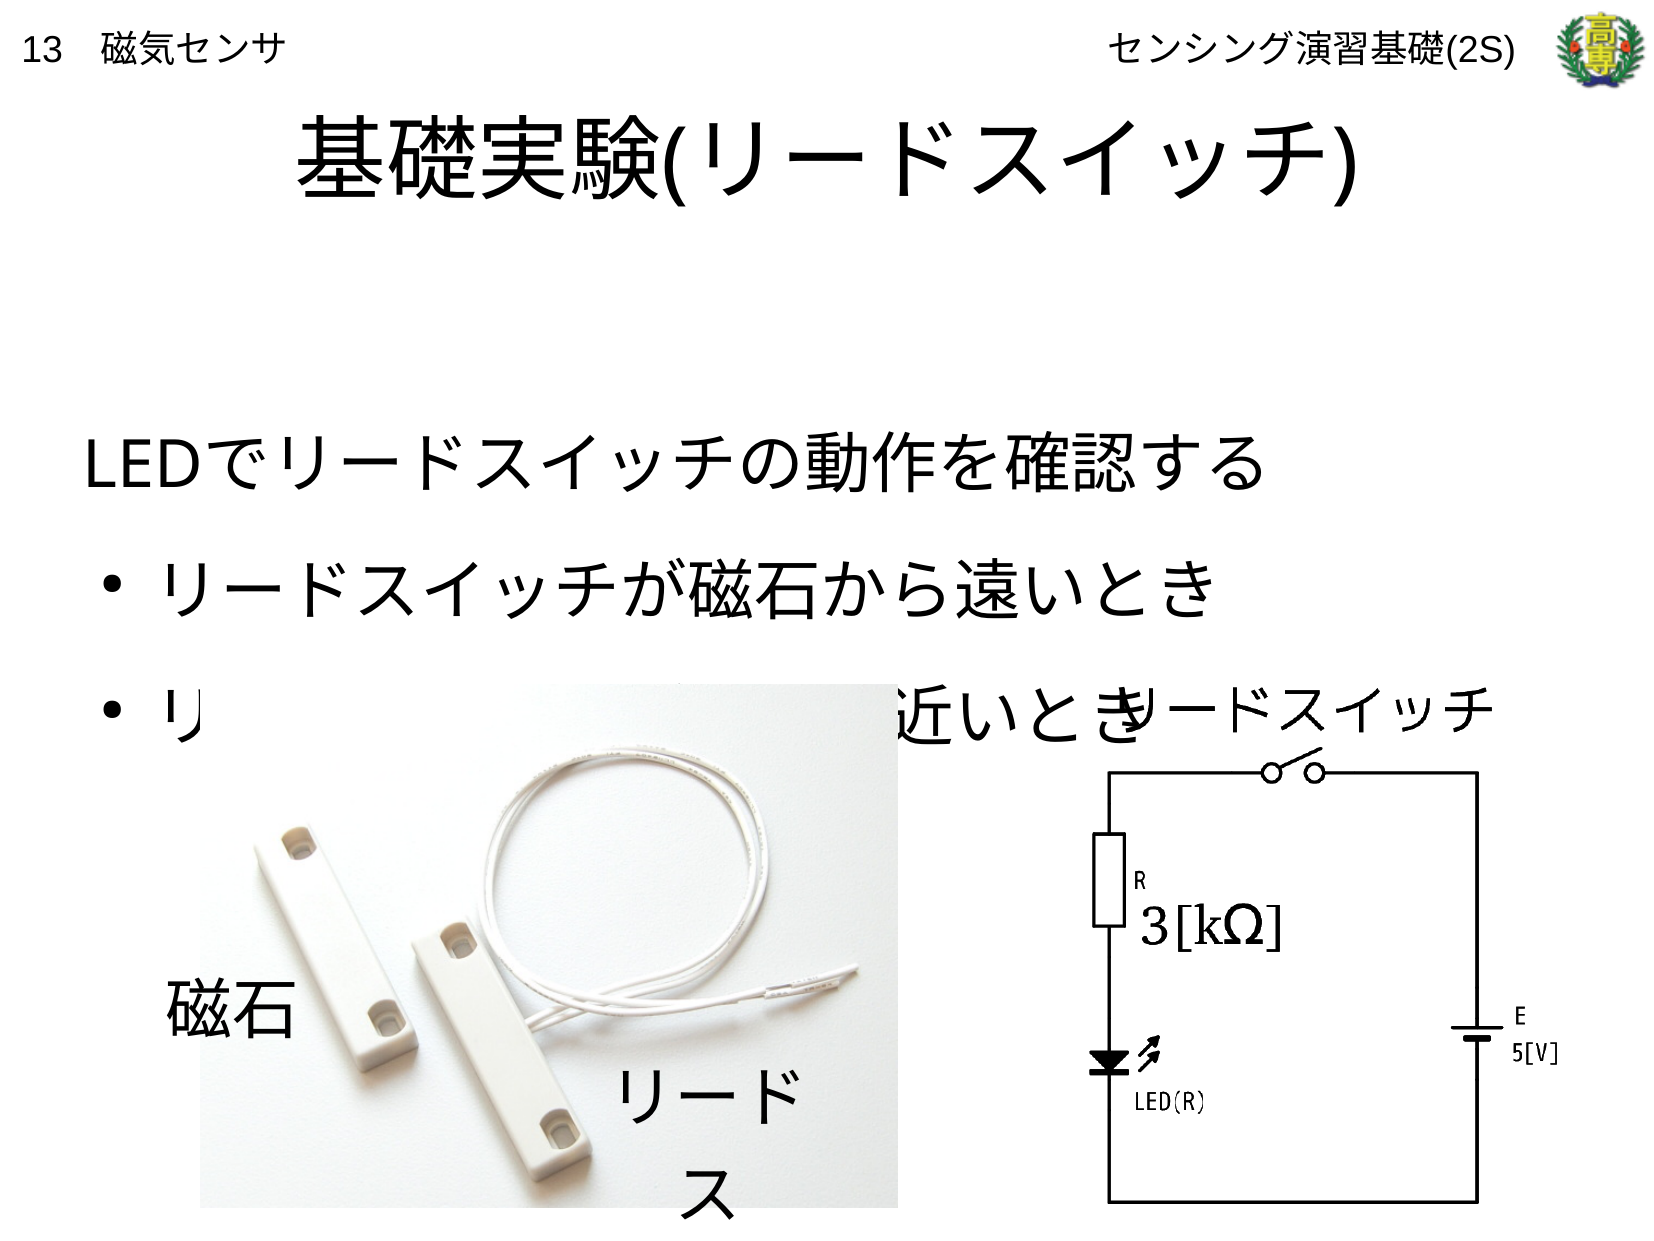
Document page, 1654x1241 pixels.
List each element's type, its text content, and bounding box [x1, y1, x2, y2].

text_box センシング演習基礎(2S) [1077, 11, 1531, 75]
text_box 磁石 [165, 955, 400, 1028]
picture [703, 1200, 719, 1208]
text_box リード スイッチ [608, 1044, 843, 1188]
picture [1553, 2, 1650, 99]
title 基礎実験(リードスイッチ) [82, 49, 1571, 257]
list LEDでリードスイッチの動作を確認する リードスイッチが磁石から遠いとき リードスイッチが磁石に近いとき [82, 290, 1571, 1010]
picture [1071, 1010, 1571, 1217]
text_box 13 磁気センサ [6, 11, 923, 75]
picture [200, 684, 898, 1208]
